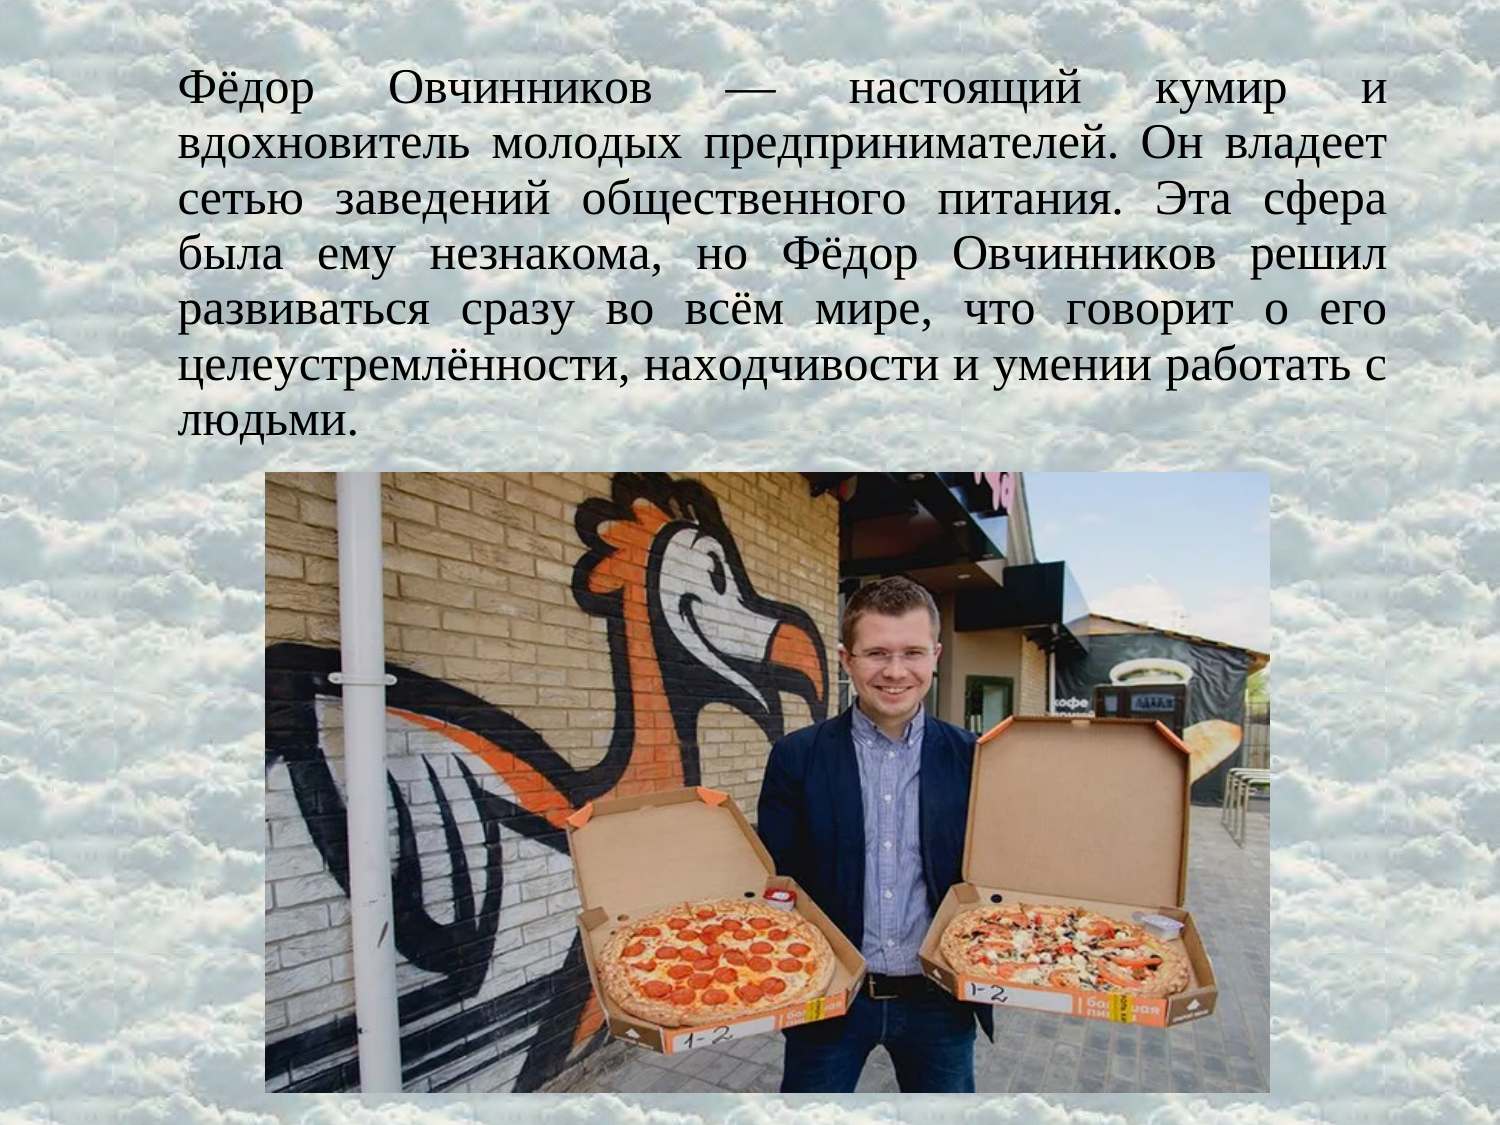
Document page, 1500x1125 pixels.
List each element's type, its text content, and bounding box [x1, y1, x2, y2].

list Фёдор Овчинников — настоящий кумир и вдохновитель молодых предпринимателей. Он владеет сетью заведений общественного питания. Эта сфера была ему незнакома, но Фёдор Овчинников решил развиваться сразу во всём мире, что говорит о его целеустремлённости, находчивости и умении работать с людьми. [106, 59, 1388, 1022]
picture [0, 0, 1500, 1125]
